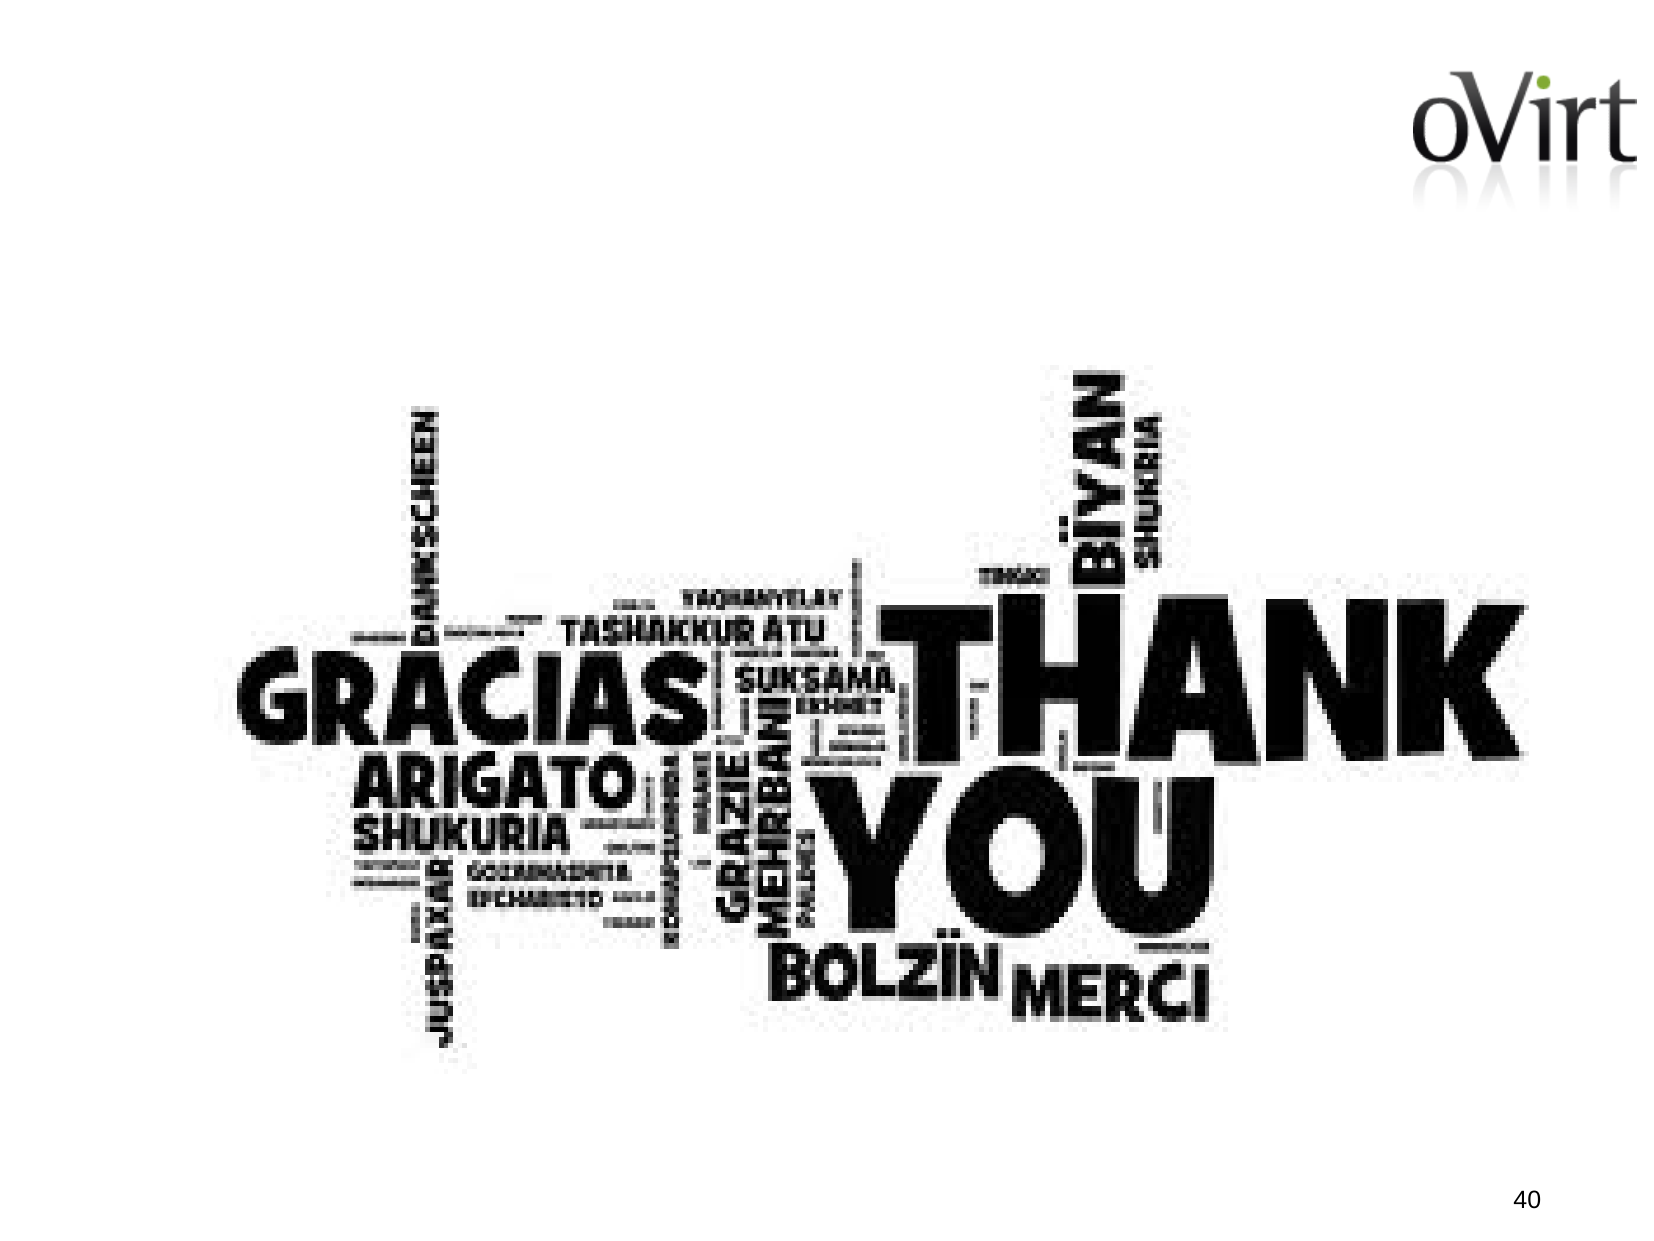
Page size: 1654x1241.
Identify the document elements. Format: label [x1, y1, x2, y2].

picture [214, 240, 1548, 1163]
picture [1413, 63, 1637, 212]
